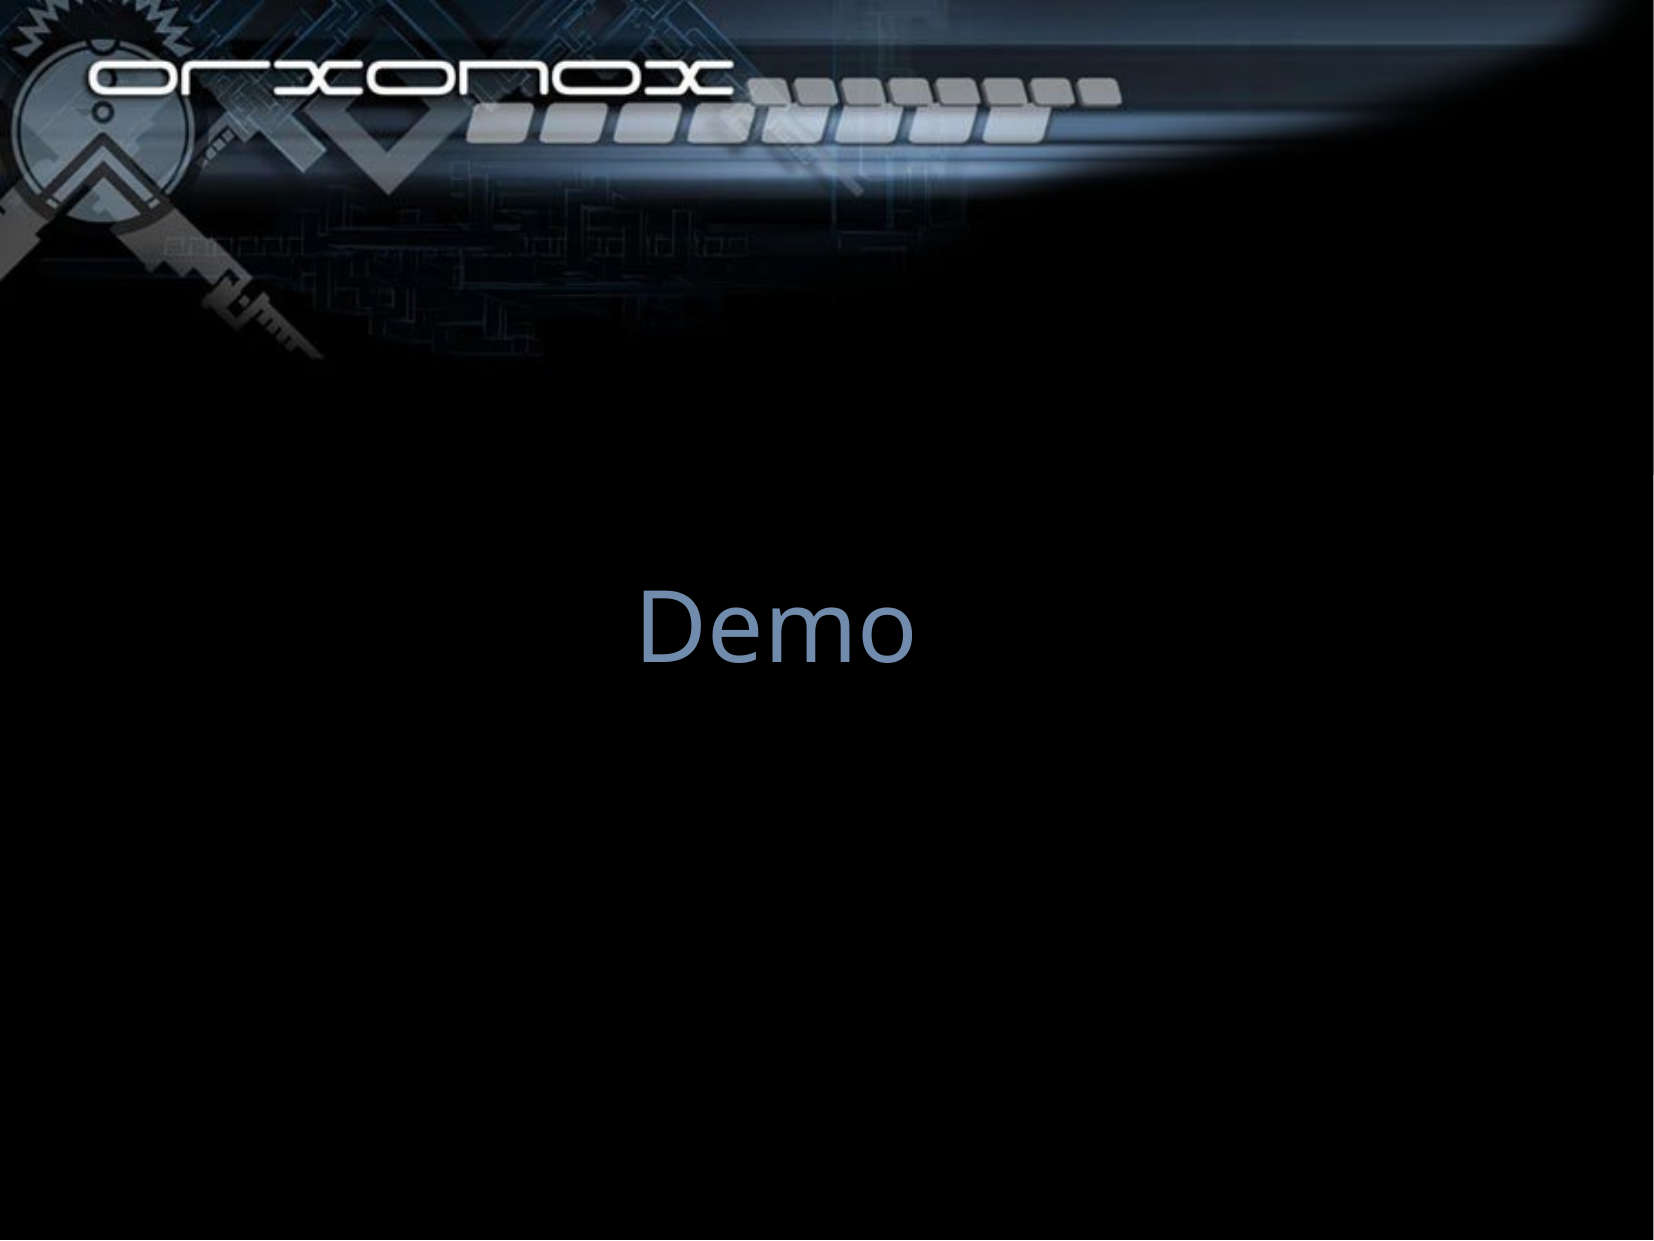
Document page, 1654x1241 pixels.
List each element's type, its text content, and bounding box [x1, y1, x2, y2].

picture [0, 0, 1654, 475]
text_box Demo [620, 548, 1654, 680]
